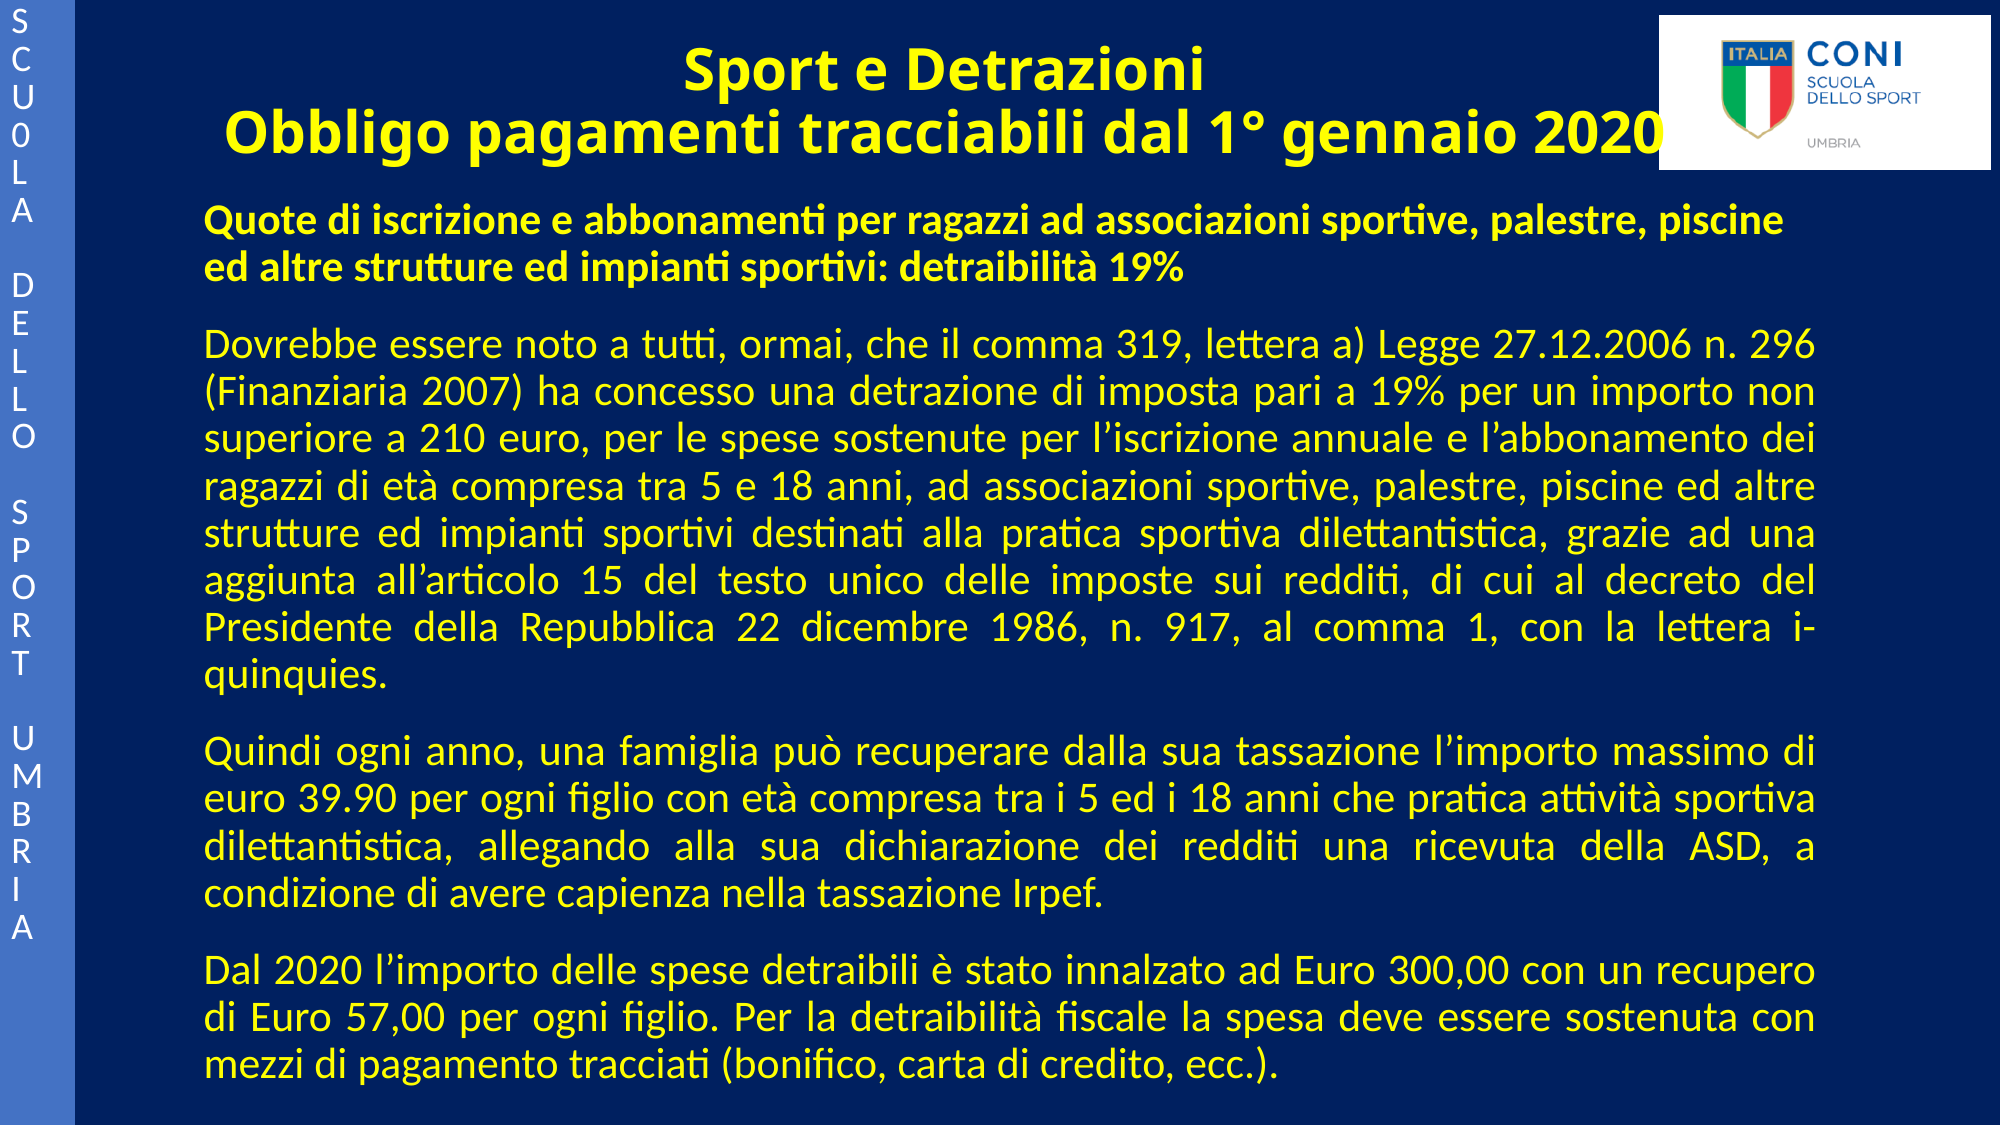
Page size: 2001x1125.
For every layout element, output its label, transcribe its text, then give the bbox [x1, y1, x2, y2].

picture [1659, 15, 1991, 170]
table_header S C U 0 L A D E L L O S P O R T U M B R I A [0, 0, 75, 1125]
title Sport e Detrazioni Obbligo pagamenti tracciabili dal 1° gennaio 2020 [177, 32, 1713, 189]
list Quote di iscrizione e abbonamenti per ragazzi ad associazioni sportive, palestre, piscine ed altre strutture ed impianti sportivi: detraibilità 19% Dovrebbe essere noto a tutti, ormai, che il comma 319, lettera a) Legge 27.12.2006 n. 296 (Finanziaria 2007) ha concesso una detrazione di imposta pari a 19% per un importo non superiore a 210 euro, per le spese sostenute per l’iscrizione annuale e l’abbonamento dei ragazzi di età compresa tra 5 e 18 anni, ad associazioni sportive, palestre, piscine ed altre strutture ed impianti sportivi destinati alla pratica sportiva dilettantistica, grazie ad una aggiunta all’articolo 15 del testo unico delle imposte sui redditi, di cui al decreto del Presidente della Repubblica 22 dicembre 1986, n. 917, al comma 1, con la lettera i-quinquies. Quindi ogni anno, una famiglia può recuperare dalla sua tassazione l’importo massimo di euro 39.90 per ogni figlio con età compresa tra i 5 ed i 18 anni che pratica attività sportiva dilettantistica, allegando alla sua dichiarazione dei redditi una ricevuta della ASD, a condizione di avere capienza nella tassazione Irpef. Dal 2020 l’importo delle spese detraibili è stato innalzato ad Euro 300,00 con un recupero di Euro 57,00 per ogni figlio. Per la detraibilità fiscale la spesa deve essere sostenuta con mezzi di pagamento tracciati (bonifico, carta di credito, ecc.). [188, 188, 1831, 963]
